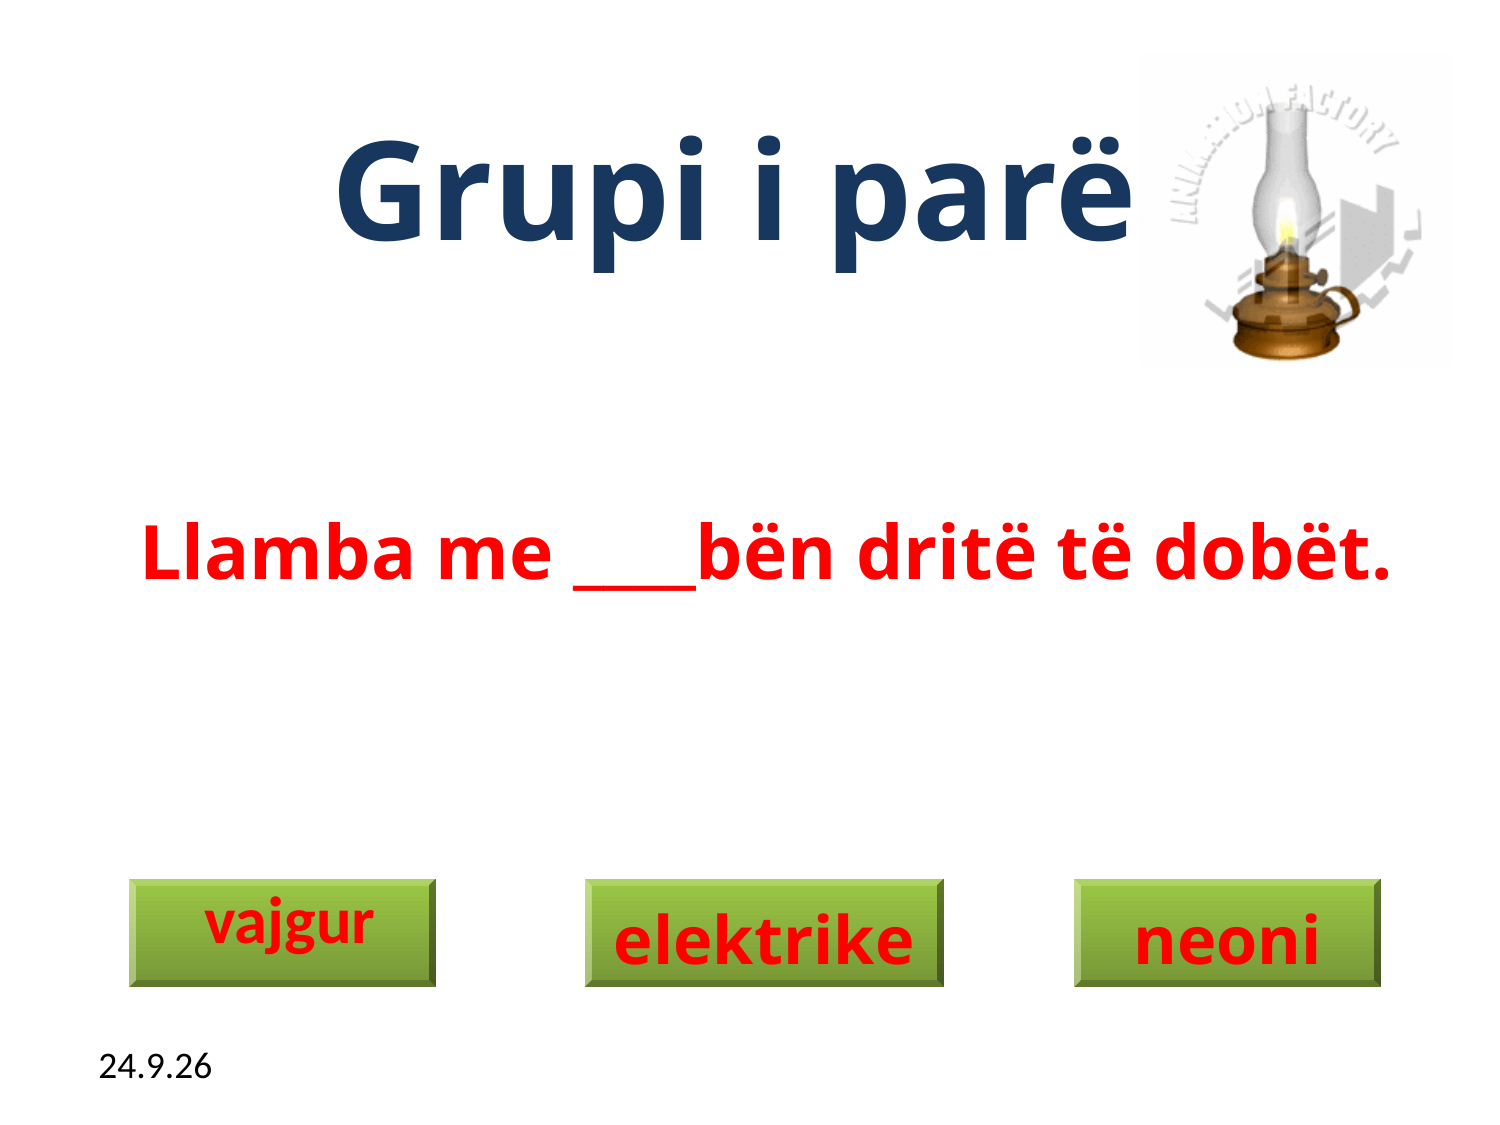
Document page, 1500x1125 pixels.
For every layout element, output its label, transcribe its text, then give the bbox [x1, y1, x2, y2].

text_box Grupi i parë [856, 180, 885, 225]
text_box elektrike [592, 886, 936, 980]
text_box Grupi i parë [614, 180, 643, 225]
text_box Llamba me ____bën dritë të dobët. [64, 491, 1469, 739]
picture [1139, 54, 1453, 368]
text_box neoni [1081, 886, 1373, 980]
text_box Grupi i parë [59, 85, 1139, 268]
text_box vajgur [136, 886, 428, 980]
